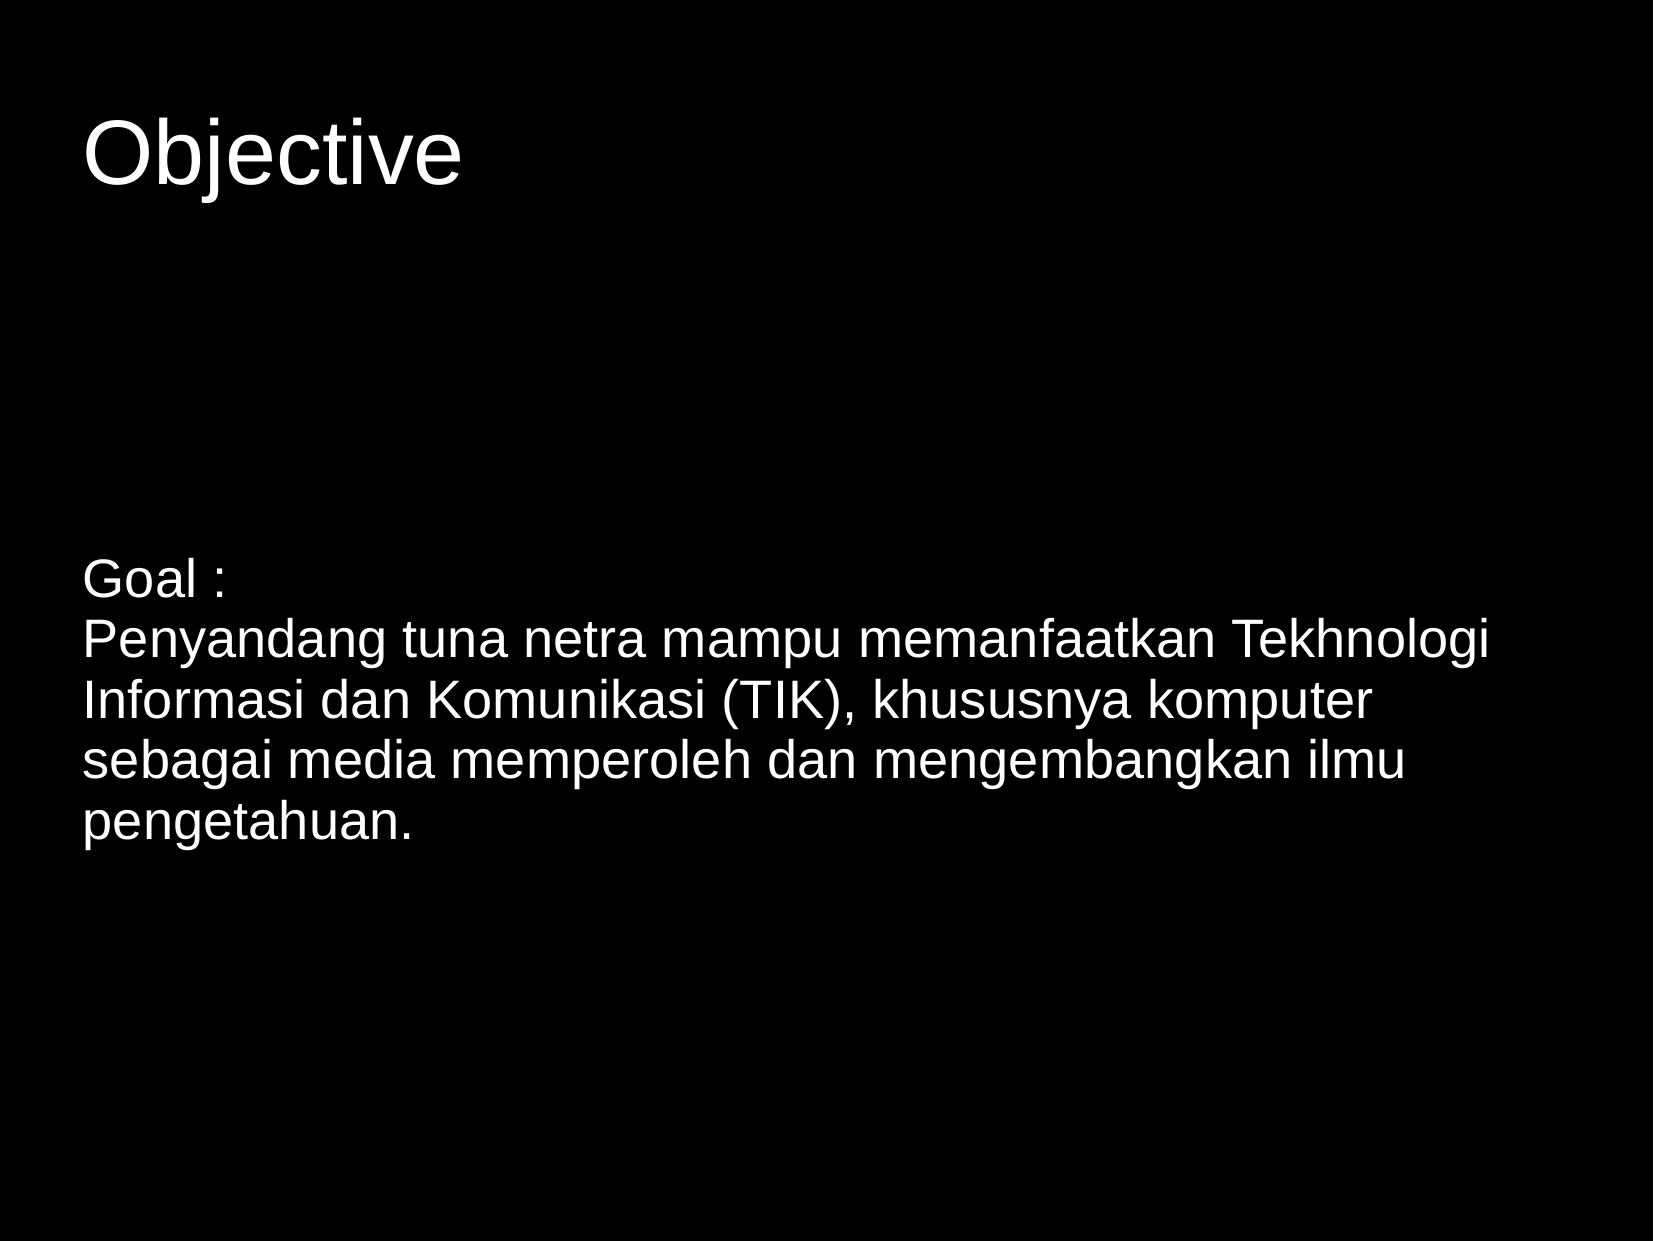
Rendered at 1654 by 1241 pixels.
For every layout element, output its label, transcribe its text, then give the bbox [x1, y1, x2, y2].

subtitle Goal : Penyandang tuna netra mampu memanfaatkan Tekhnologi Informasi dan Komunikasi (TIK), khususnya komputer sebagai media memperoleh dan mengembangkan ilmu pengetahuan. [82, 297, 1571, 1102]
title Objective [82, 49, 1571, 257]
